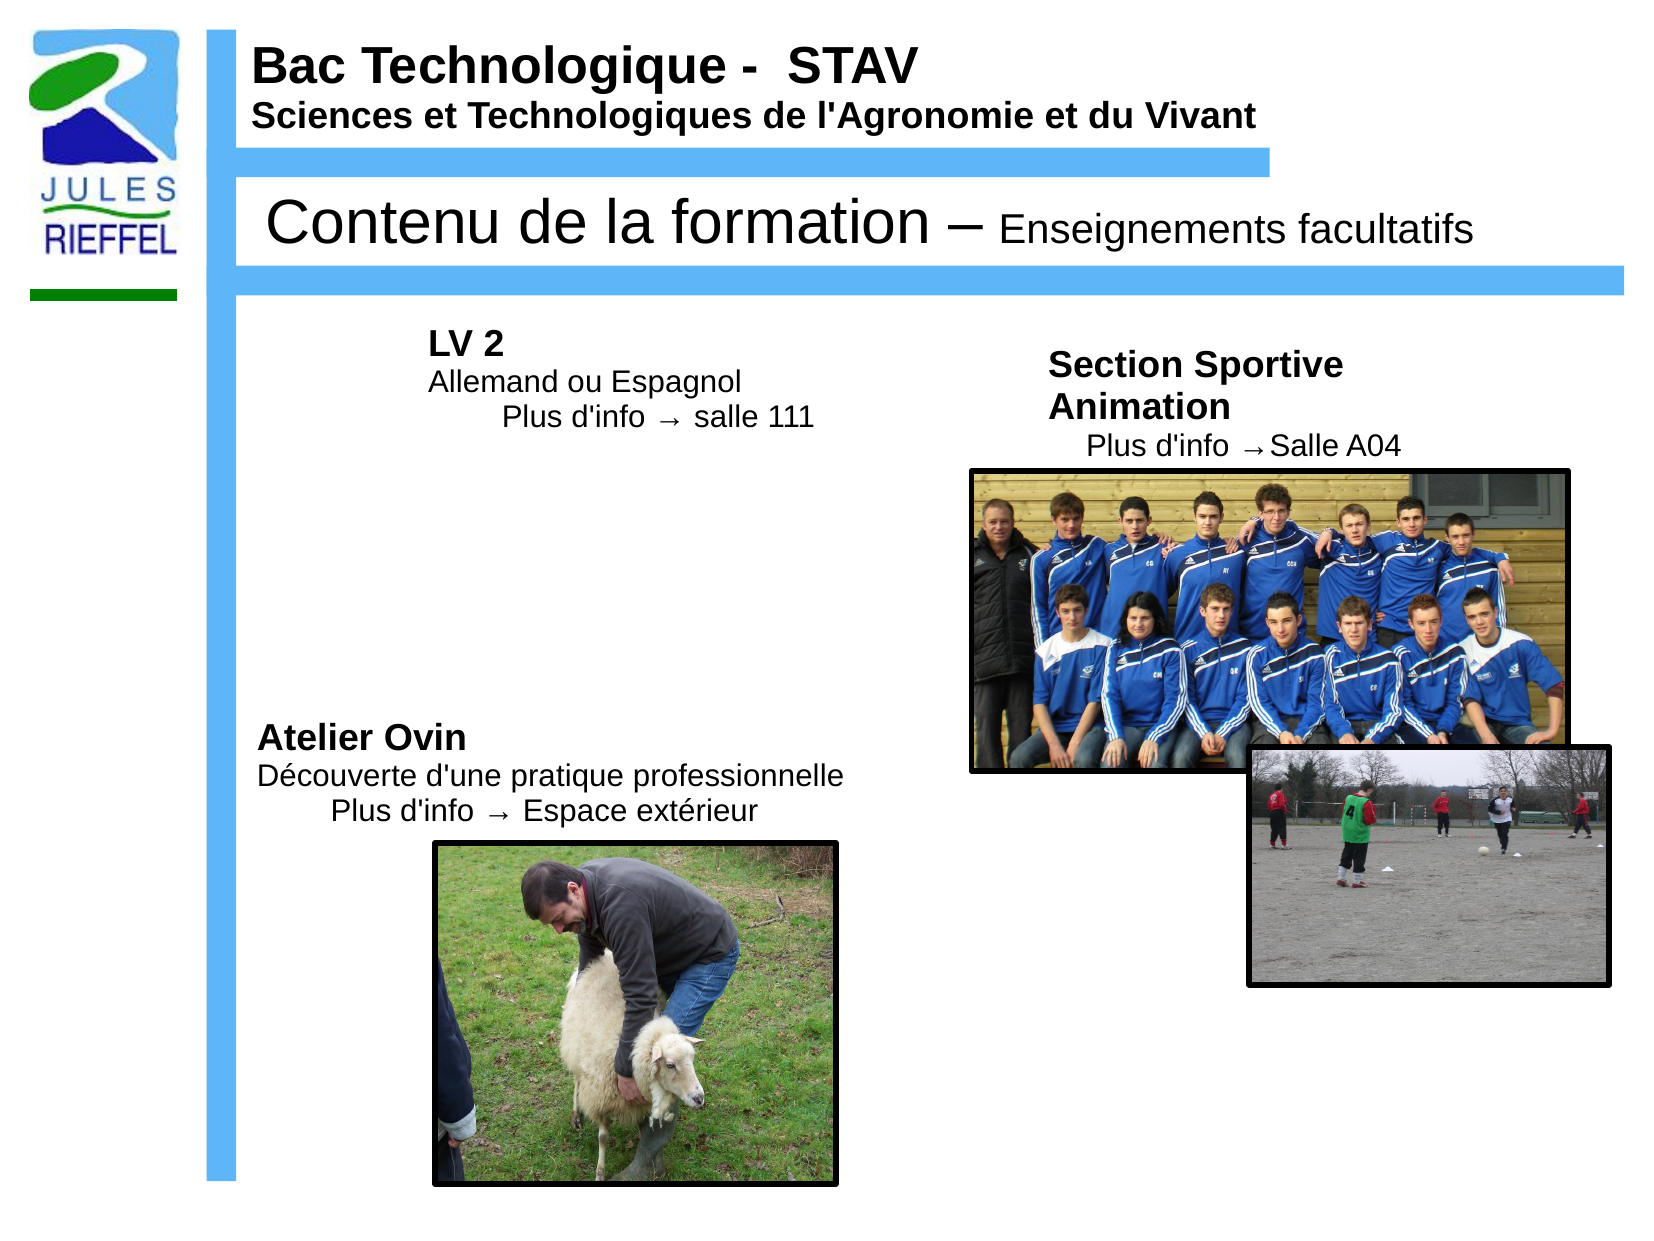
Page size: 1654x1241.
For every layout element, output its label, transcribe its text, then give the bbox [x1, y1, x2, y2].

text_box Section Sportive Animation Plus d'info →Salle A04 [1033, 336, 1418, 468]
title Contenu de la formation – Enseignements facultatifs [265, 177, 1565, 266]
text_box Atelier Ovin Découverte d'une pratique professionnelle Plus d'info → Espace extérieur [242, 708, 916, 837]
text_box LV 2 Allemand ou Espagnol Plus d'info → salle 111 [413, 315, 857, 443]
picture [438, 845, 833, 1182]
picture [29, 29, 186, 272]
picture [1251, 750, 1607, 982]
picture [974, 473, 1565, 768]
